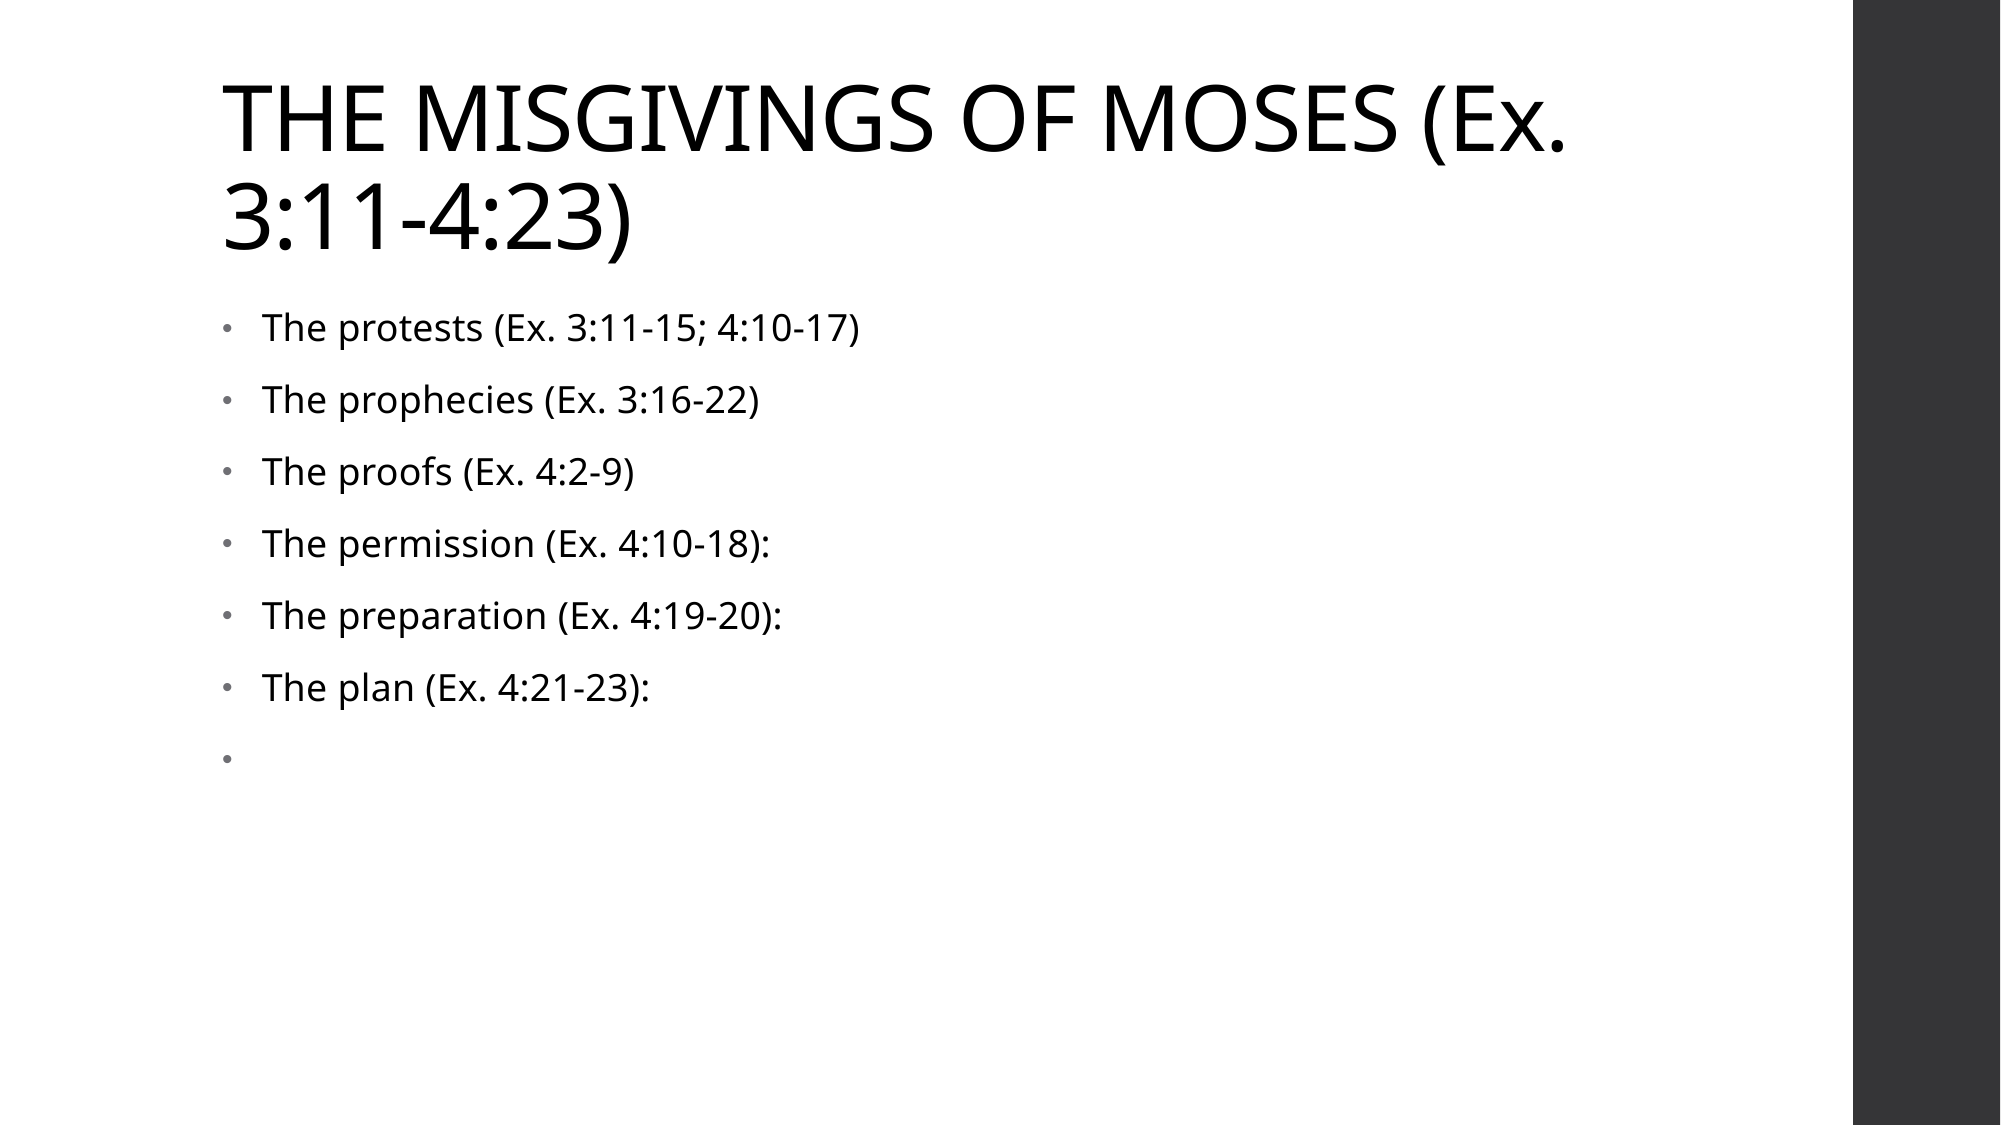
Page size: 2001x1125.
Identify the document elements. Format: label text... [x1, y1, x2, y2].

list The protests (Ex. 3:11-15; 4:10-17) The prophecies (Ex. 3:16-22) The proofs (Ex. 4:2-9) The permission (Ex. 4:10-18): The preparation (Ex. 4:19-20): The plan (Ex. 4:21-23): [206, 299, 1617, 1014]
title THE MISGIVINGS OF MOSES (Ex. 3:11-4:23) [206, 60, 1797, 278]
